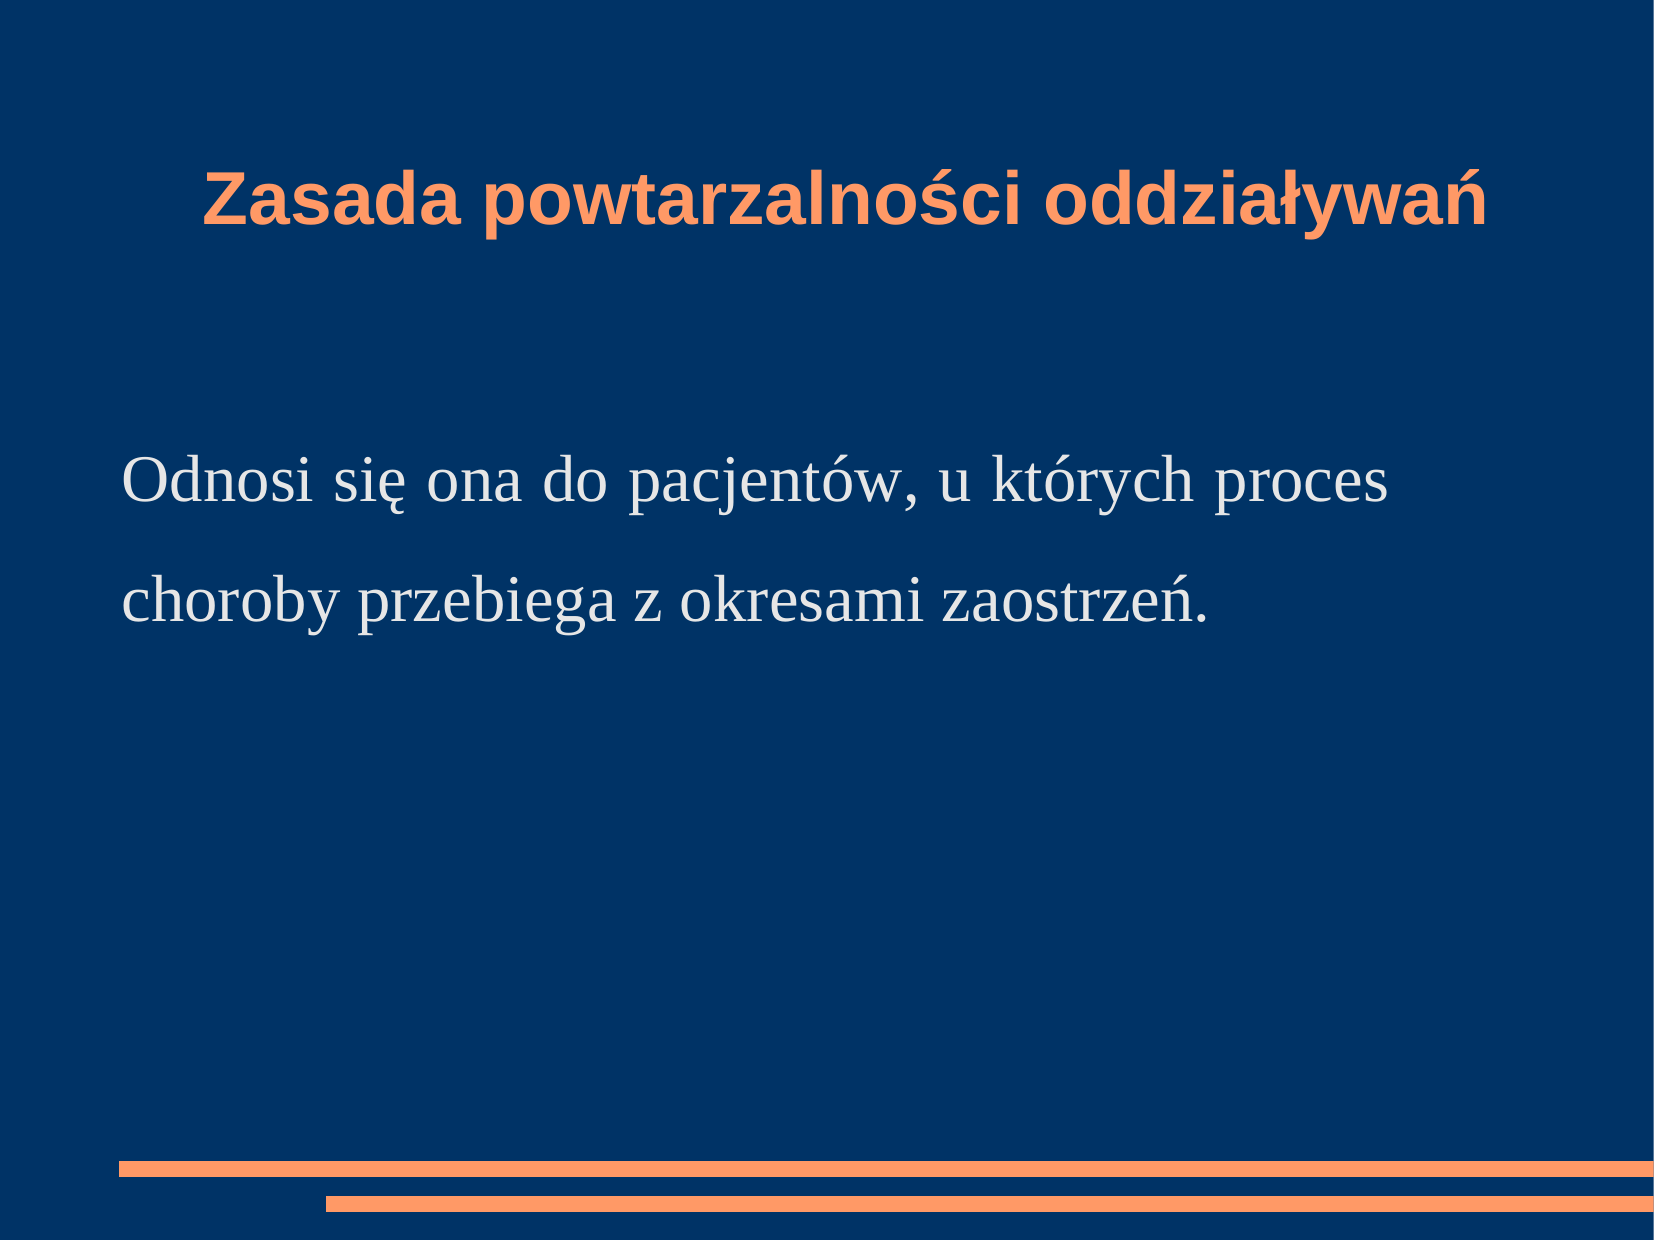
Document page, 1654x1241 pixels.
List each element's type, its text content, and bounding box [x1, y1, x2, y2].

list Odnosi się ona do pacjentów, u których proces choroby przebiega z okresami zaostrzeń. [121, 394, 1561, 1205]
title Zasada powtarzalności oddziaływań [121, 46, 1534, 254]
